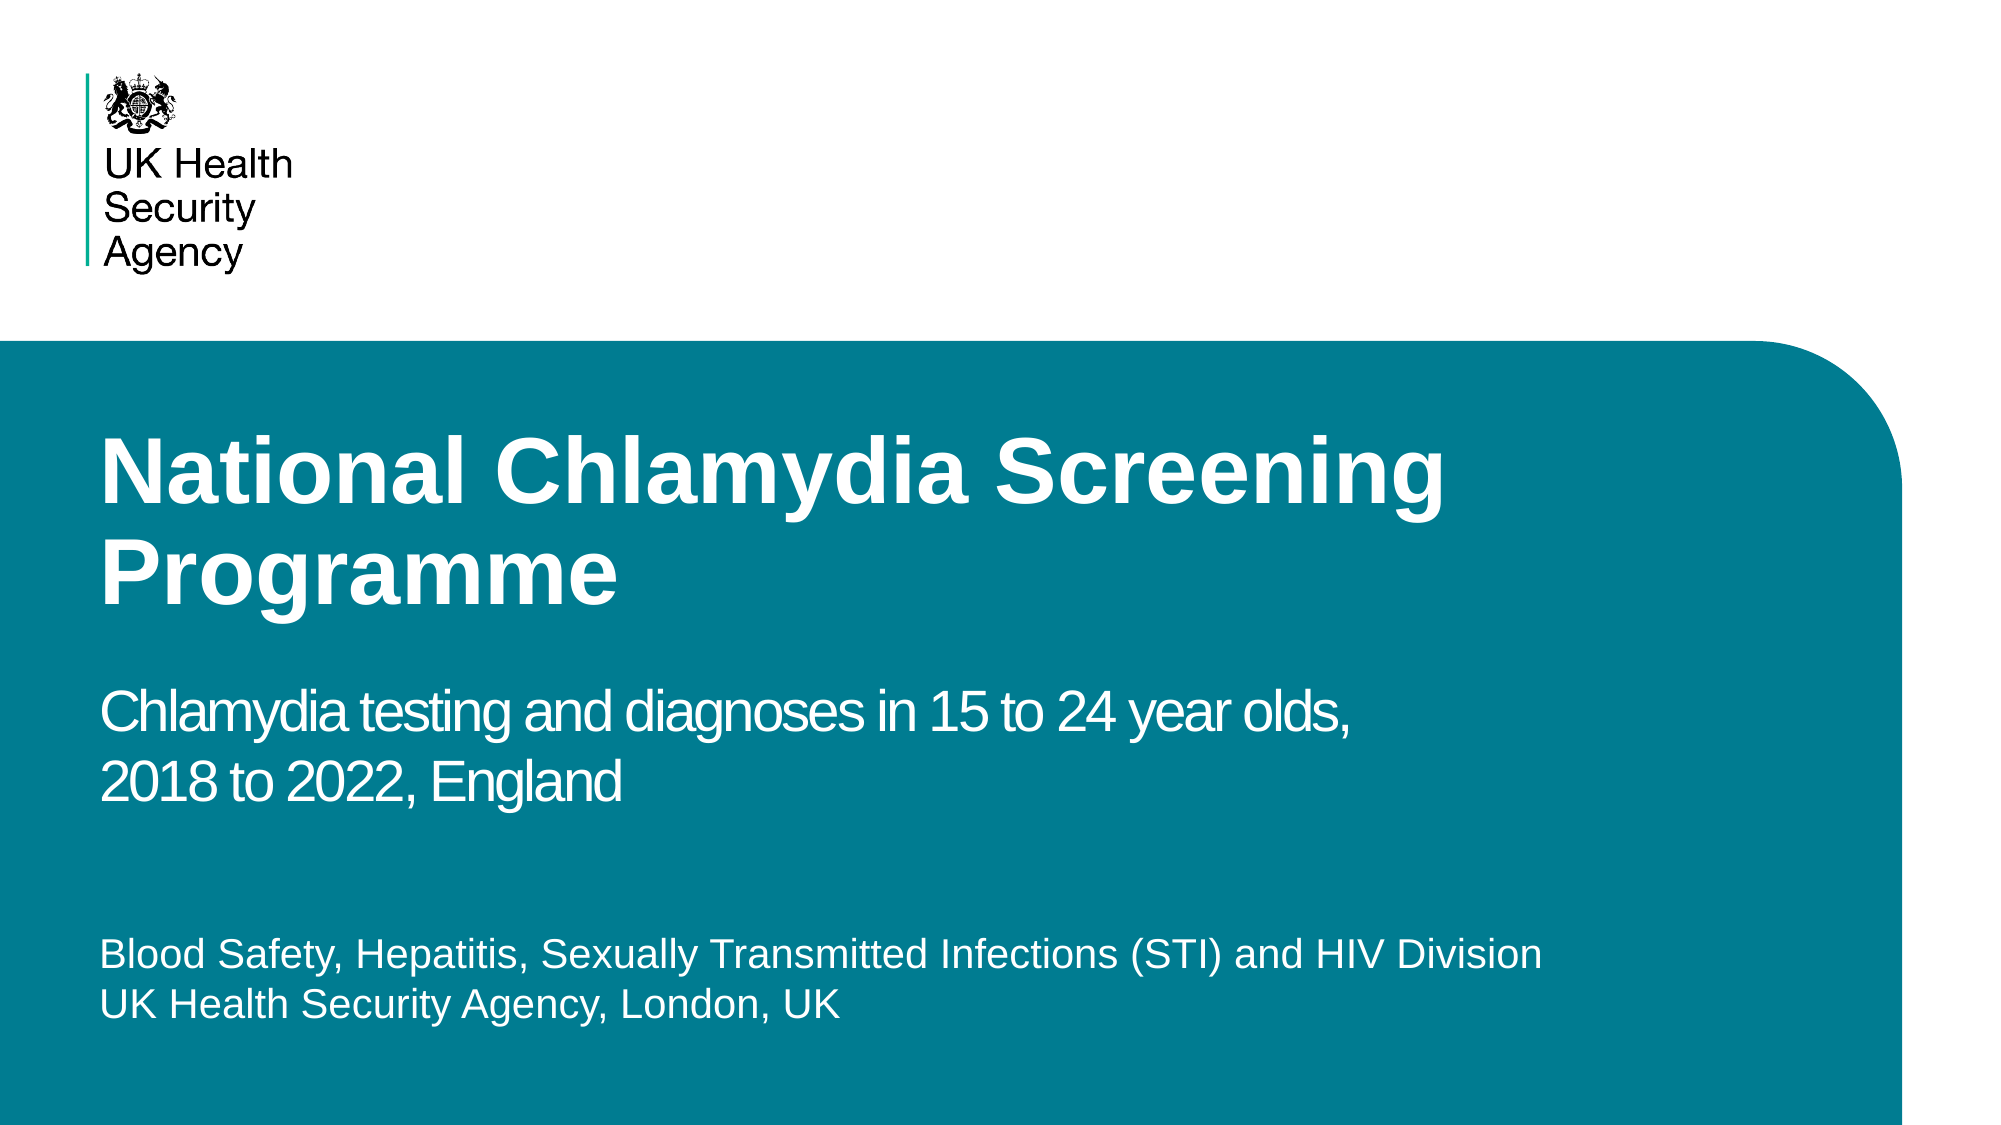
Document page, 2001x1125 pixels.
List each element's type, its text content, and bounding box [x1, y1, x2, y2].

text_box Chlamydia testing and diagnoses in 15 to 24 year olds, 2018 to 2022, England [84, 665, 1624, 823]
text_box Blood Safety, Hepatitis, Sexually Transmitted Infections (STI) and HIV Division UK Health Security Agency, London, UK [84, 918, 1624, 1036]
title National Chlamydia Screening Programme [84, 414, 1804, 807]
